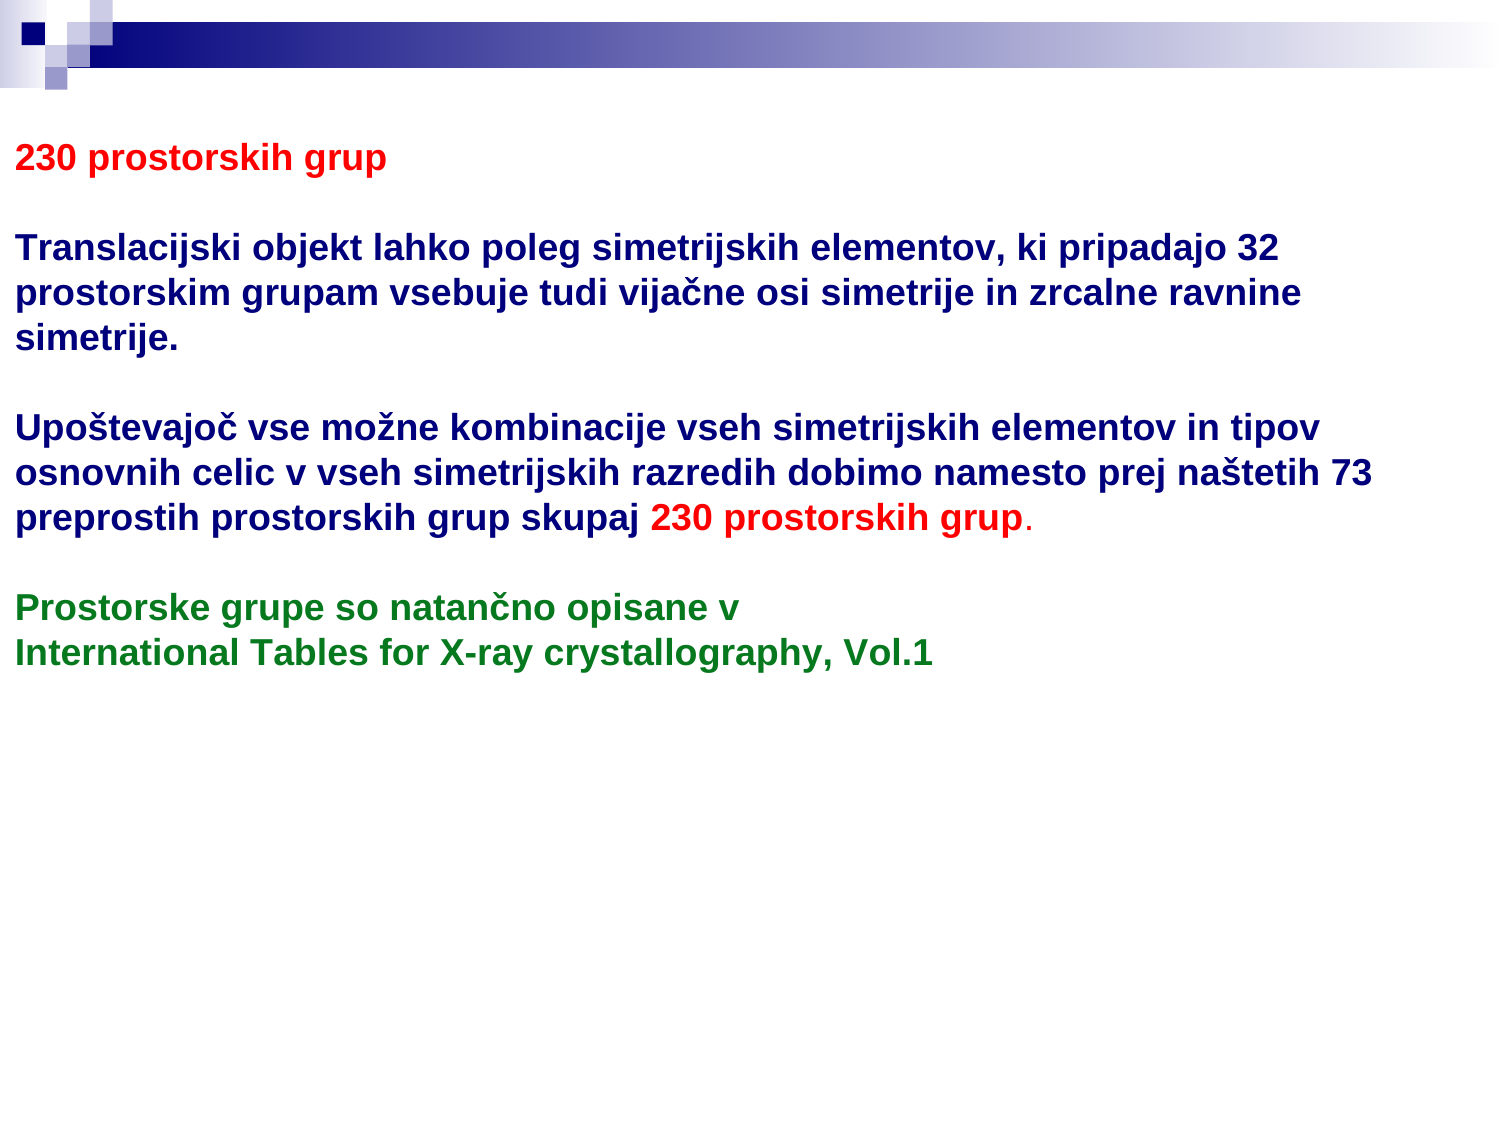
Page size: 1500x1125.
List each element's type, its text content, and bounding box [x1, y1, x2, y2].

text_box 230 prostorskih grup Translacijski objekt lahko poleg simetrijskih elementov, ki pripadajo 32 prostorskim grupam vsebuje tudi vijačne osi simetrije in zrcalne ravnine simetrije. Upoštevajoč vse možne kombinacije vseh simetrijskih elementov in tipov osnovnih celic v vseh simetrijskih razredih dobimo namesto prej naštetih 73 preprostih prostorskih grup skupaj 230 prostorskih grup. Prostorske grupe so natančno opisane v International Tables for X-ray crystallography, Vol.1 [0, 125, 1403, 681]
